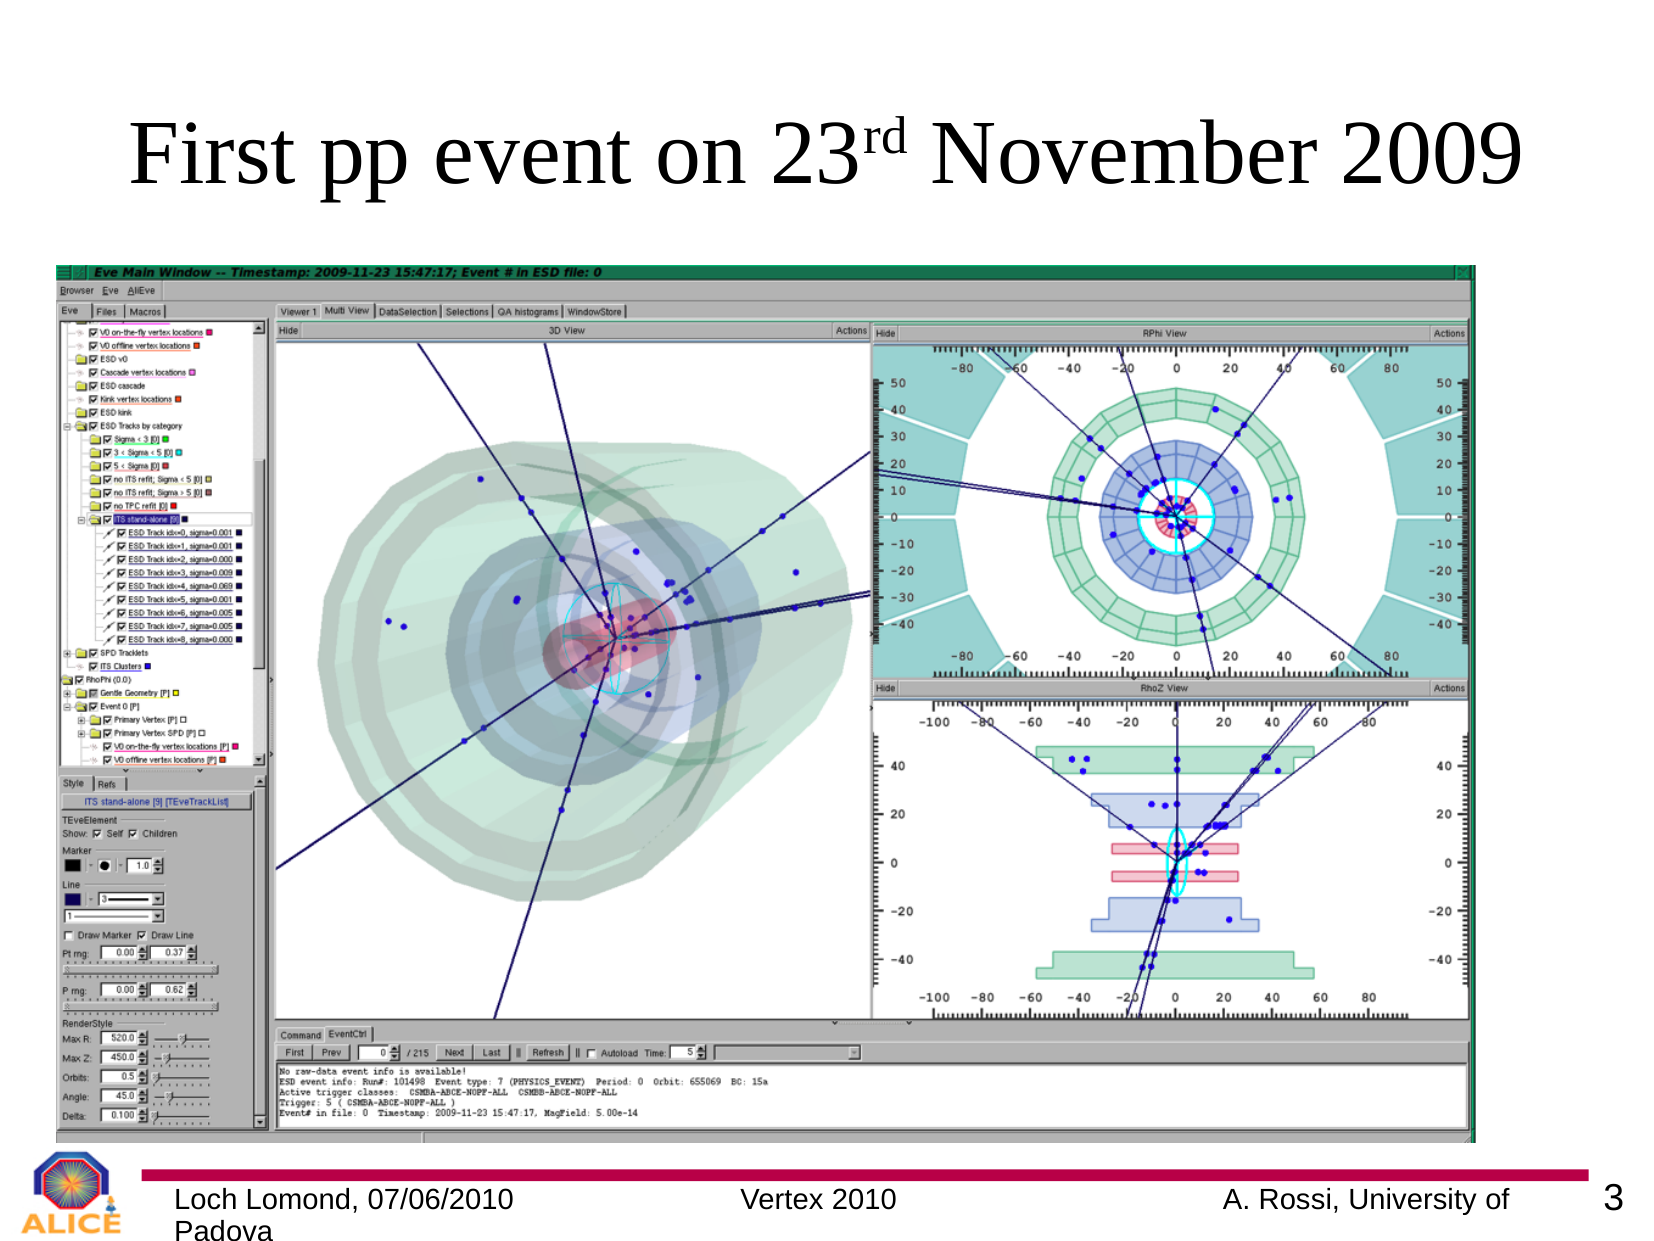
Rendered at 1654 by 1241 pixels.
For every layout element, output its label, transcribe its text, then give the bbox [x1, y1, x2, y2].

text_box [141, 1169, 1588, 1182]
picture [11, 1146, 135, 1241]
title First pp event on 23rd November 2009 [82, 56, 1571, 250]
text_box 3 [1588, 1169, 1648, 1227]
text_box Loch Lomond, 07/06/2010 Vertex 2010 A. Rossi, University of Padova [159, 1175, 1588, 1223]
picture [56, 265, 1477, 1143]
